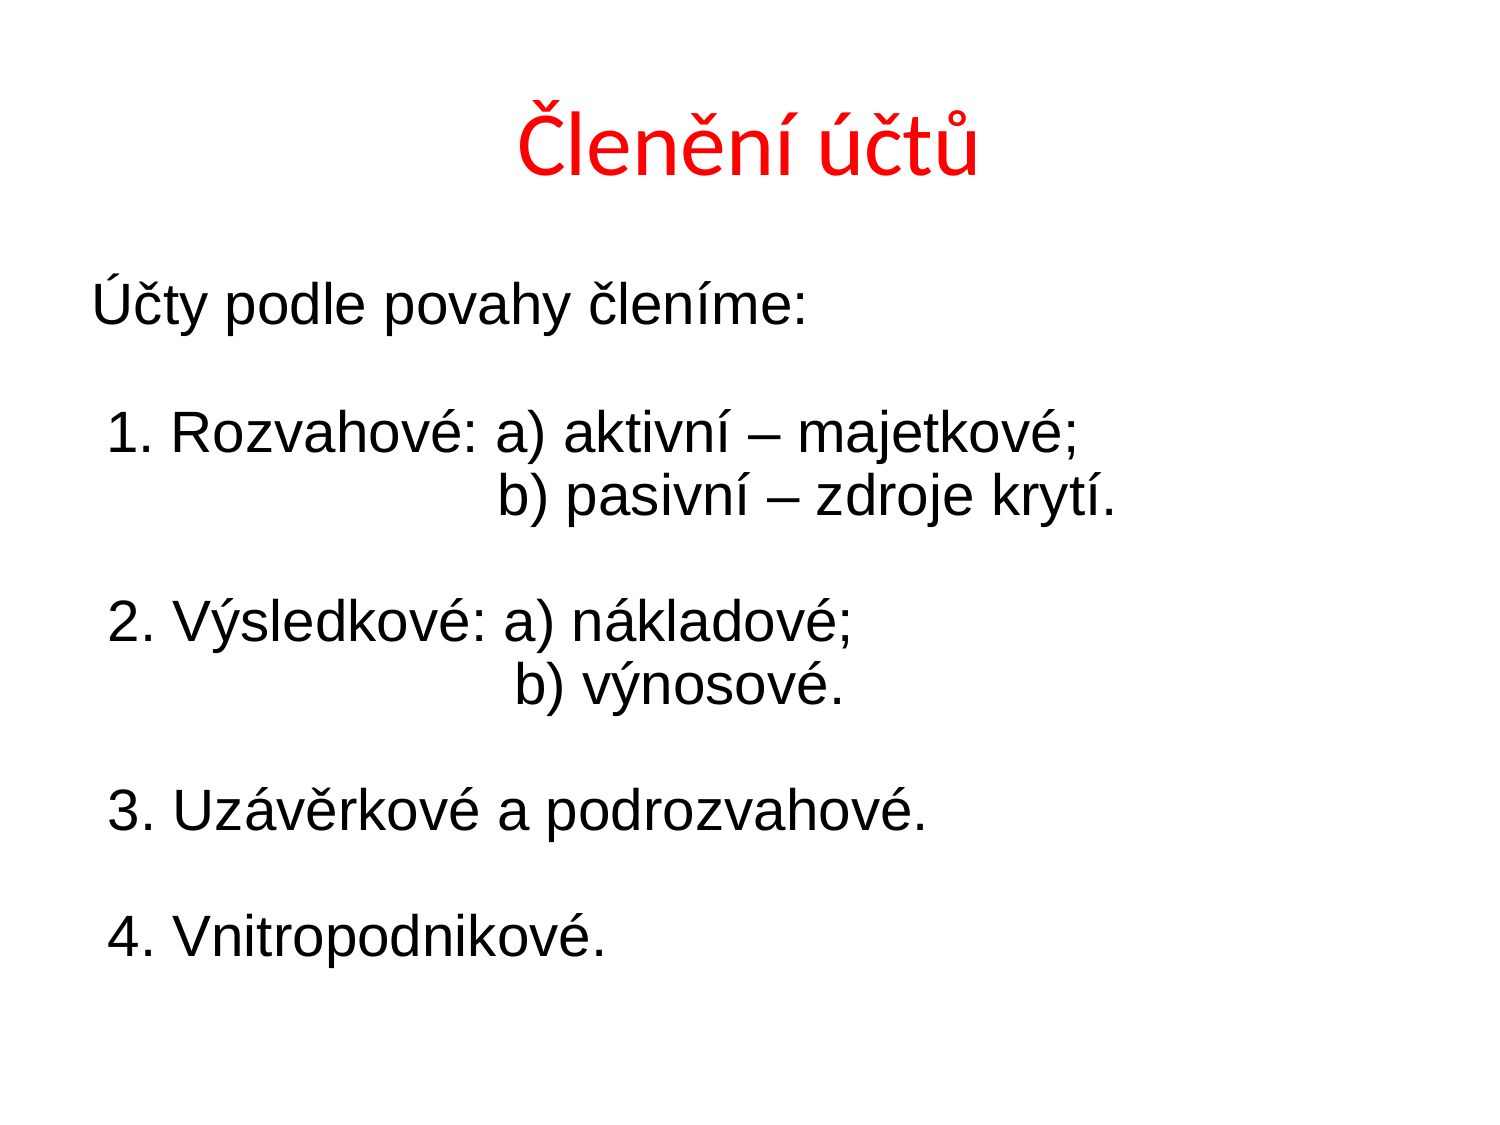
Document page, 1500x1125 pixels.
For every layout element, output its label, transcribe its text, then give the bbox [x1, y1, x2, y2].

title Členění účtů [75, 45, 1426, 233]
list Účty podle povahy členíme: 1. Rozvahové: a) aktivní – majetkové; b) pasivní – zdroje krytí. 2. Výsledkové: a) nákladové; b) výnosové. 3. Uzávěrkové a podrozvahové. 4. Vnitropodnikové. [76, 267, 1447, 1125]
